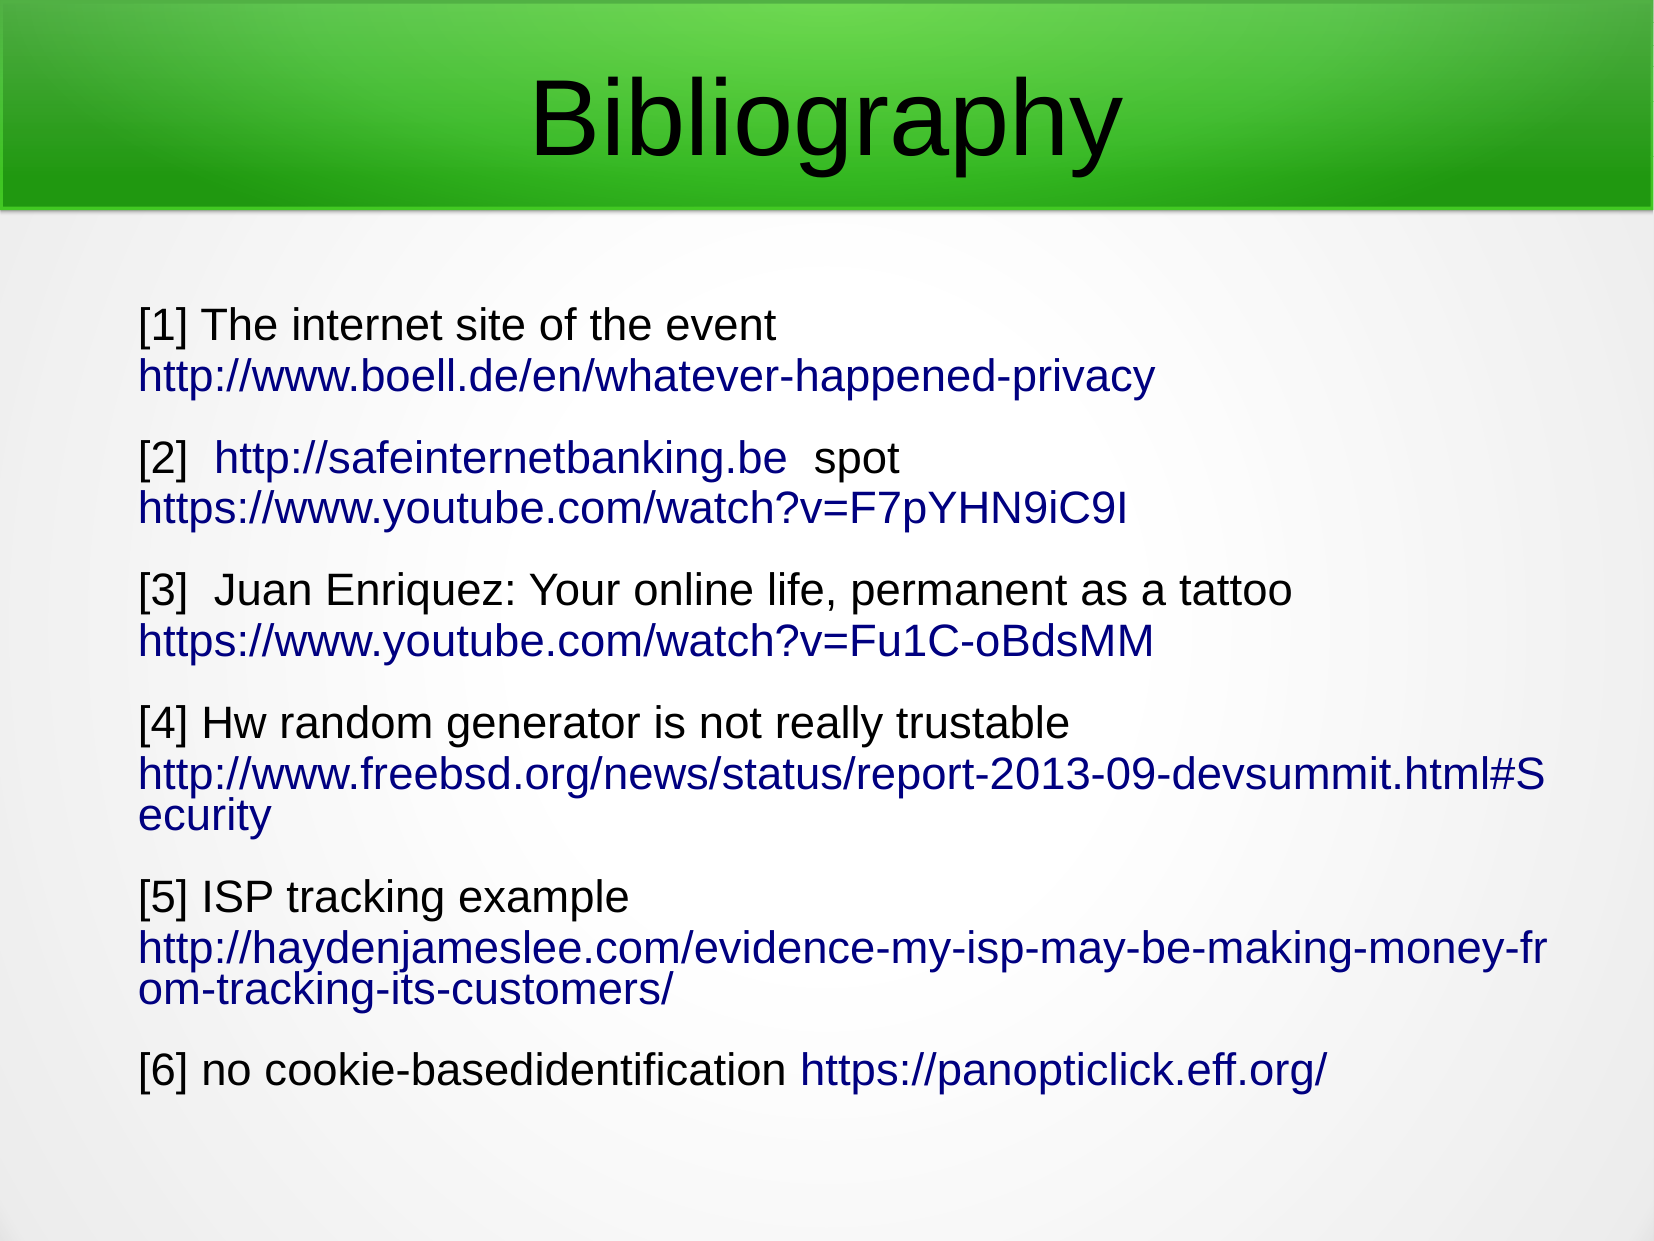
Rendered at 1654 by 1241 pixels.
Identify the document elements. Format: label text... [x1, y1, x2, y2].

list [1] The internet site of the event http://www.boell.de/en/whatever-happened-privacy [2] http://safeinternetbanking.be spot https://www.youtube.com/watch?v=F7pYHN9iC9I [3] Juan Enriquez: Your online life, permanent as a tattoo https://www.youtube.com/watch?v=Fu1C-oBdsMM [4] Hw random generator is not really trustable http://www.freebsd.org/news/status/report-2013-09-devsummit.html#Security [5] ISP tracking example http://haydenjameslee.com/evidence-my-isp-may-be-making-money-from-tracking-its-customers/ [6] no cookie-basedidentification https://panopticlick.eff.org/ [82, 299, 1571, 1019]
title Bibliography [82, 47, 1571, 189]
